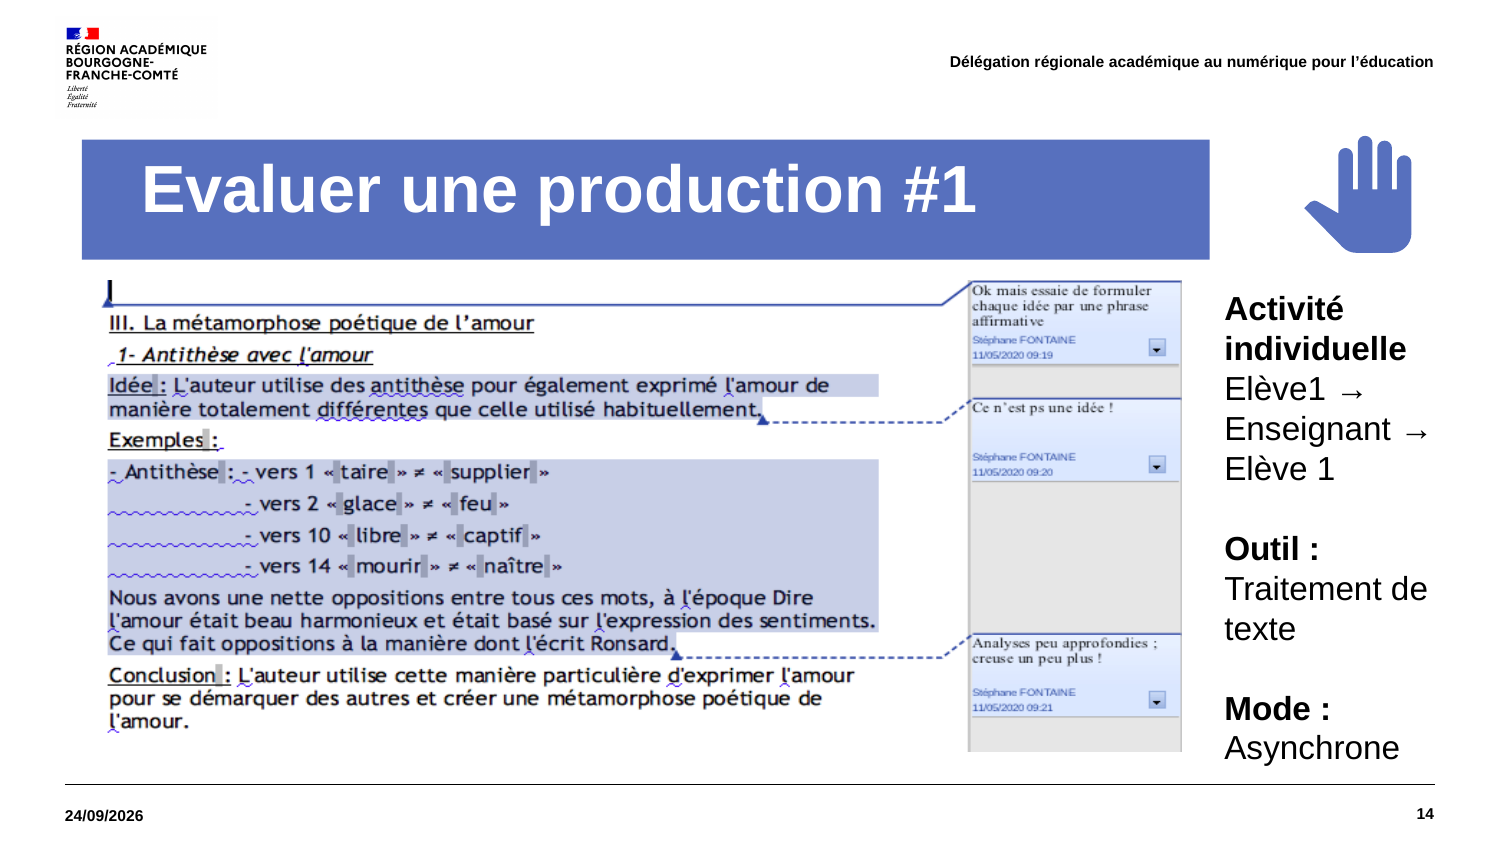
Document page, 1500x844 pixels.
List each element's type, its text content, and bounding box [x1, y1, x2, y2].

text_box Evaluer une production #1 [81, 139, 1210, 260]
text_box 03/02/2022 [64, 786, 244, 843]
picture [55, 16, 218, 119]
text_box <numéro> [1213, 785, 1434, 843]
picture [82, 280, 1182, 752]
text_box Activité individuelle Elève1 → Enseignant → Elève 1 Outil : Traitement de texte Mode : Asynchrone [1209, 280, 1482, 785]
text_box Délégation régionale académique au numérique pour l’éducation [470, 32, 1434, 90]
text_box [1304, 135, 1412, 253]
